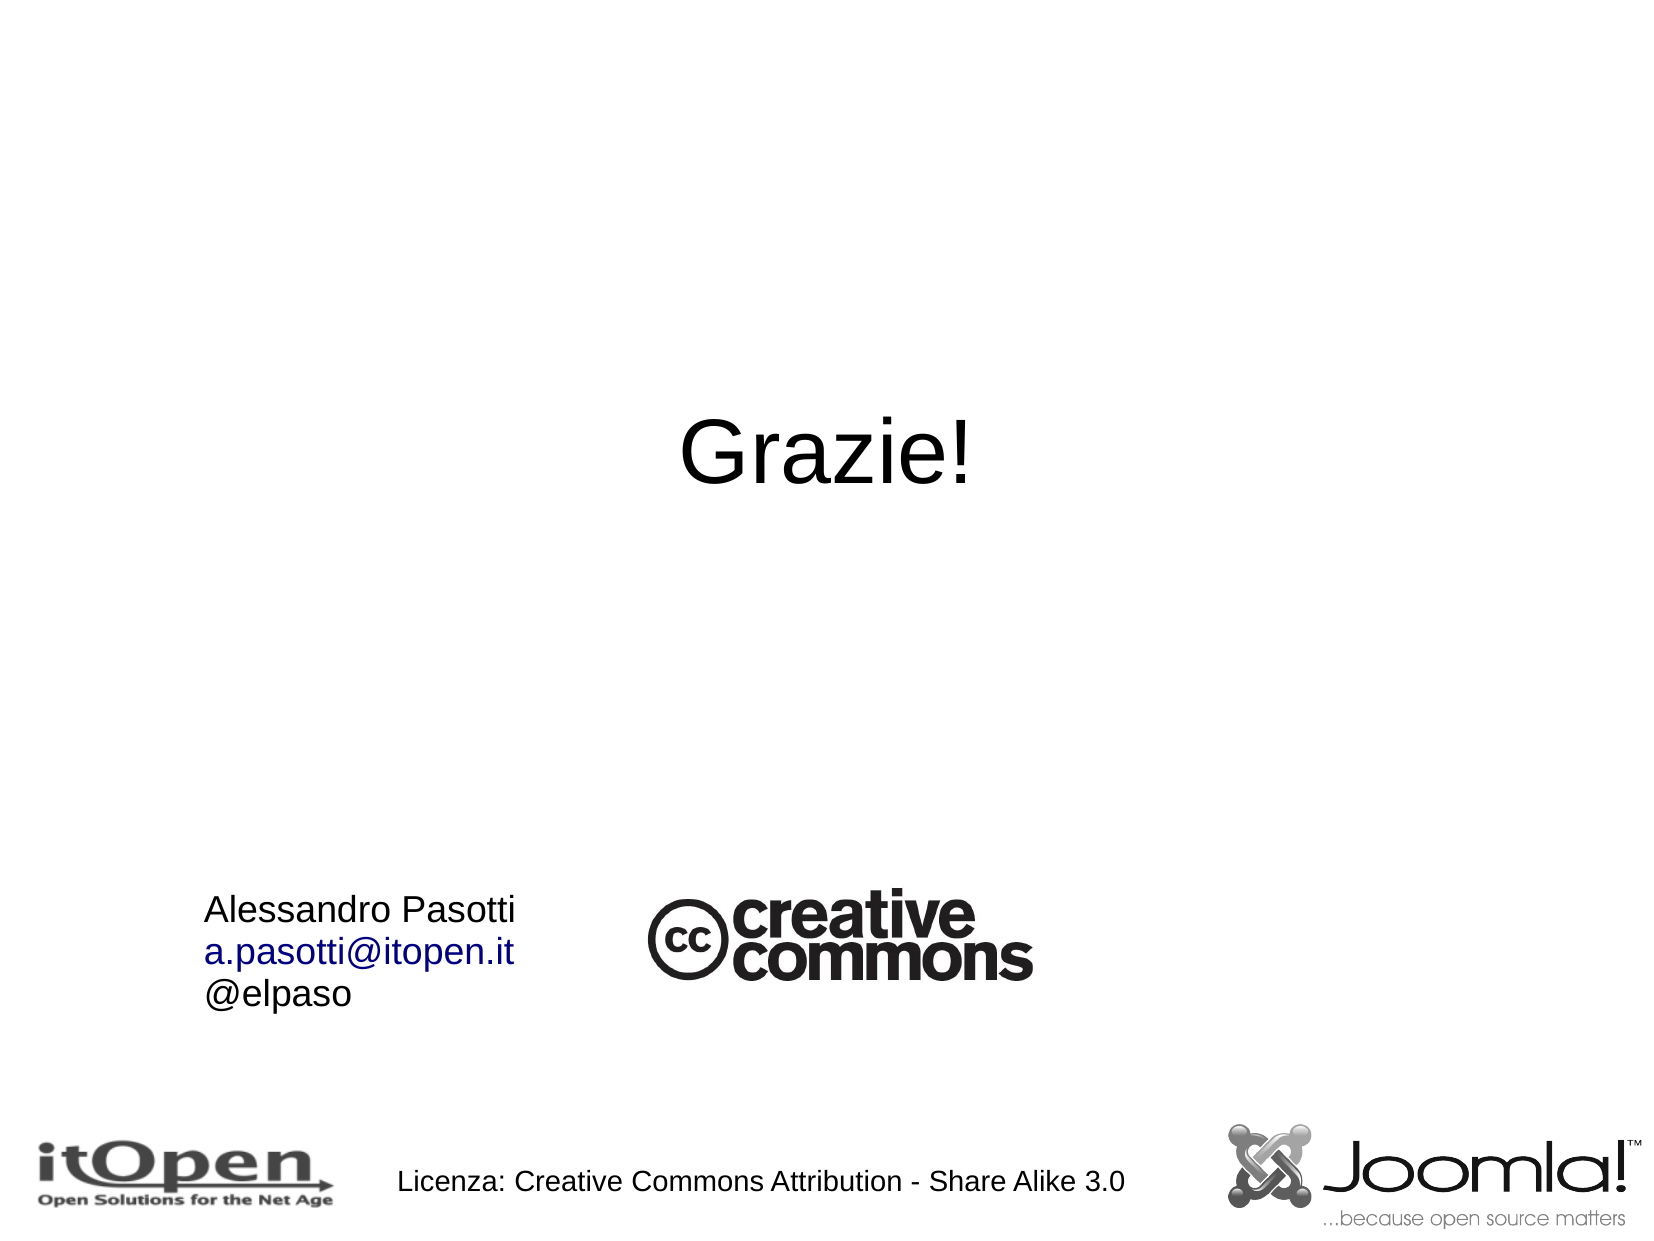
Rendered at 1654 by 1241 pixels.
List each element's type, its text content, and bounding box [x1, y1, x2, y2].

title Grazie! [82, 348, 1571, 556]
text_box Alessandro Pasotti a.pasotti@itopen.it @elpaso [189, 881, 531, 1106]
picture [643, 885, 1041, 987]
